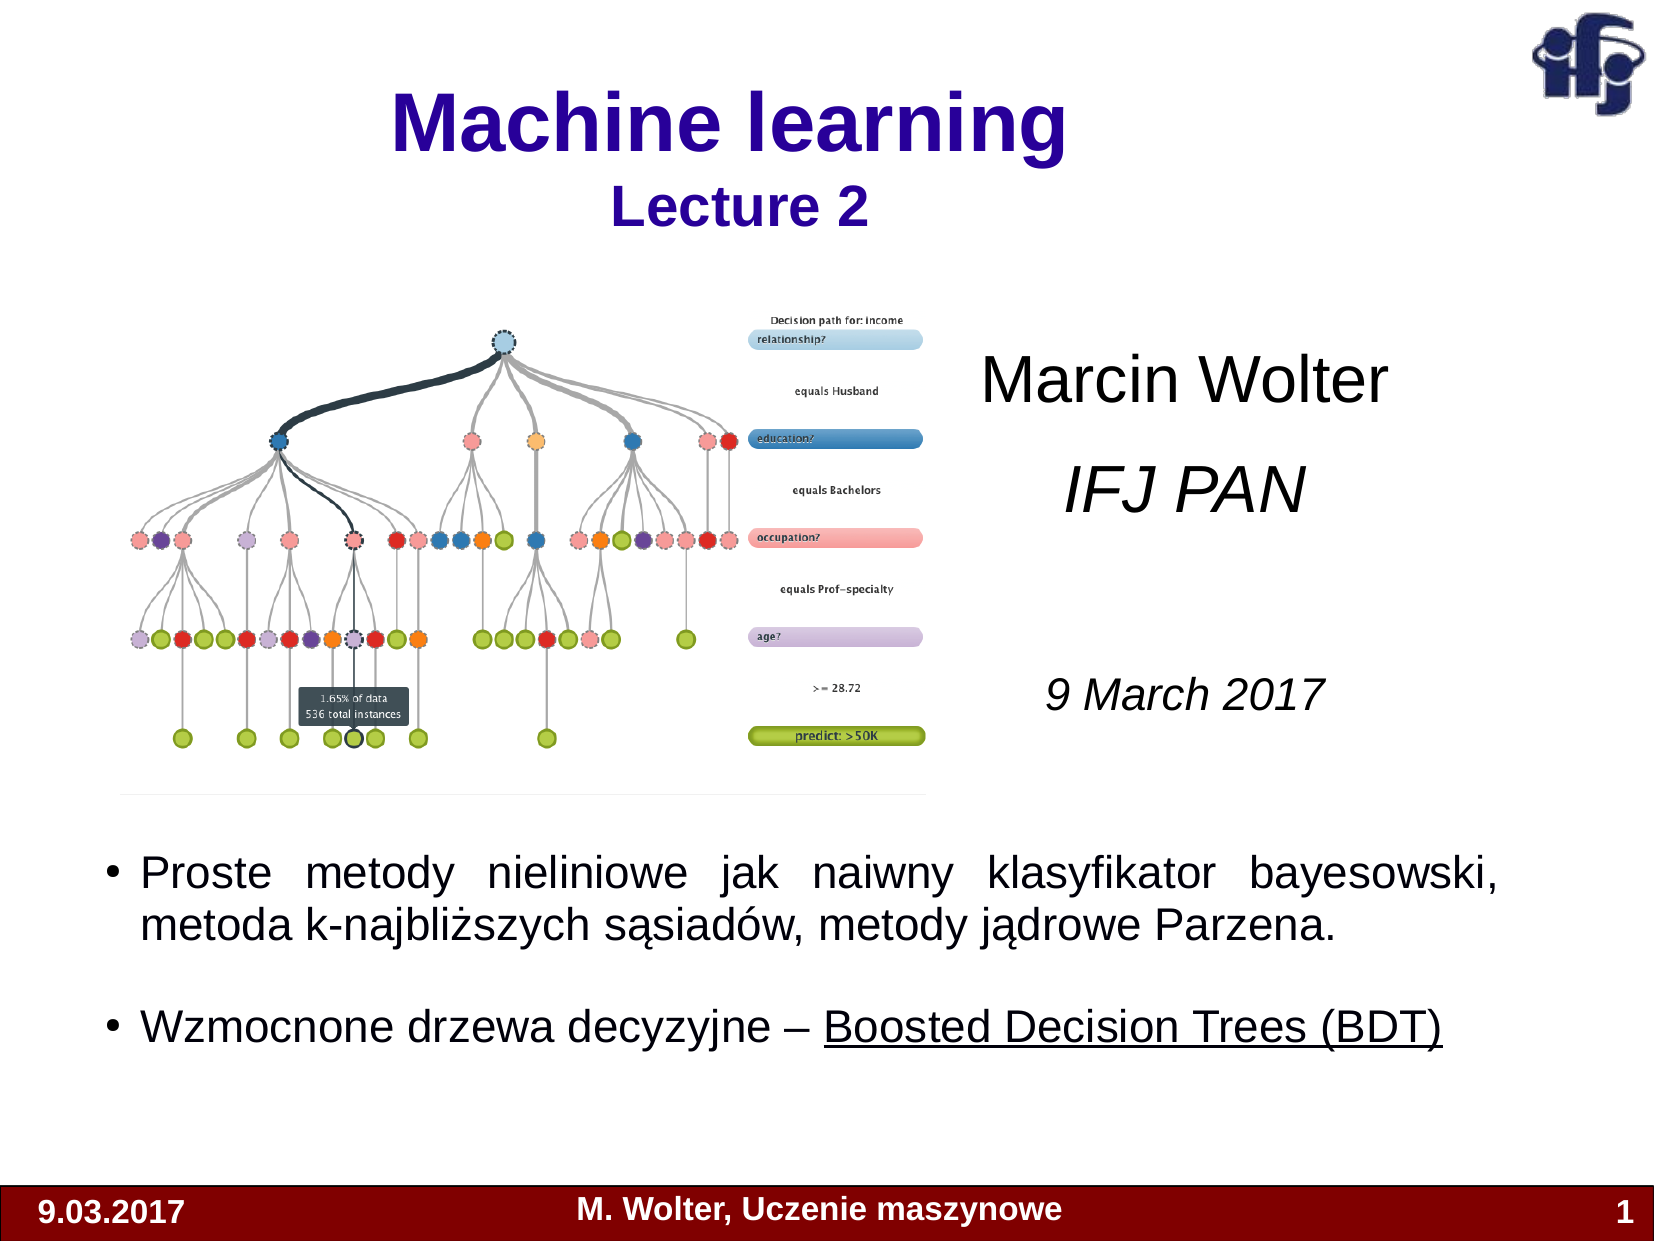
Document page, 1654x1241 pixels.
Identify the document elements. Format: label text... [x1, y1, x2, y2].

title Machine learning Lecture 2 [82, 49, 1250, 257]
picture [1525, 0, 1654, 129]
picture [120, 299, 926, 796]
text_box Proste metody nieliniowe jak naiwny klasyfikator bayesowski, metoda k-najbliższych sąsiadów, metody jądrowe Parzena. Wzmocnone drzewa decyzyjne – Boosted Decision Trees (BDT) [90, 840, 1516, 1141]
subtitle Marcin Wolter IFJ PAN 9 March 2017 [780, 290, 1591, 766]
